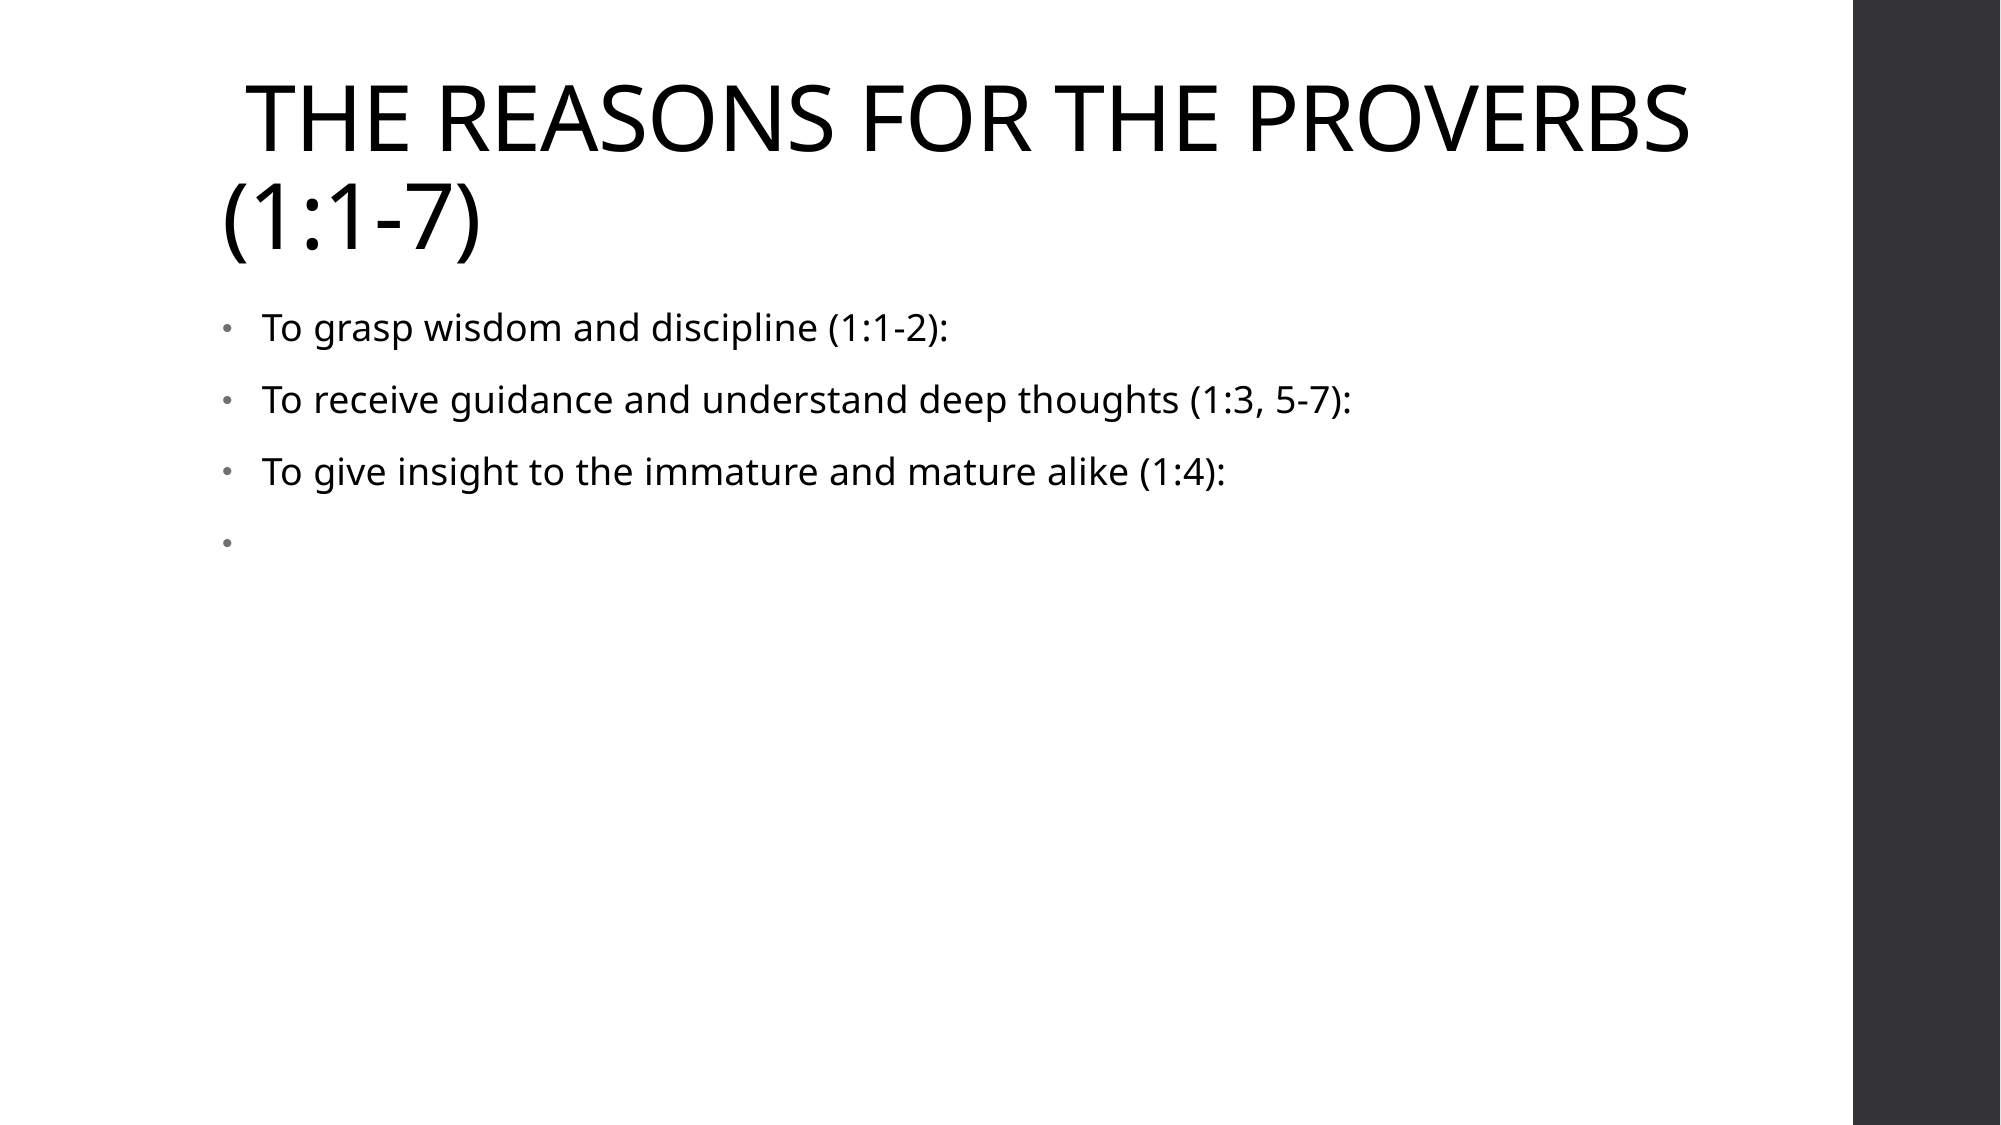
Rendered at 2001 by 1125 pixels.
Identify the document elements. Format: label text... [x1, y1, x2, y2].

list To grasp wisdom and discipline (1:1-2): To receive guidance and understand deep thoughts (1:3, 5-7): To give insight to the immature and mature alike (1:4): [206, 299, 1617, 1014]
title THE REASONS FOR THE PROVERBS (1:1-7) [206, 60, 1797, 278]
